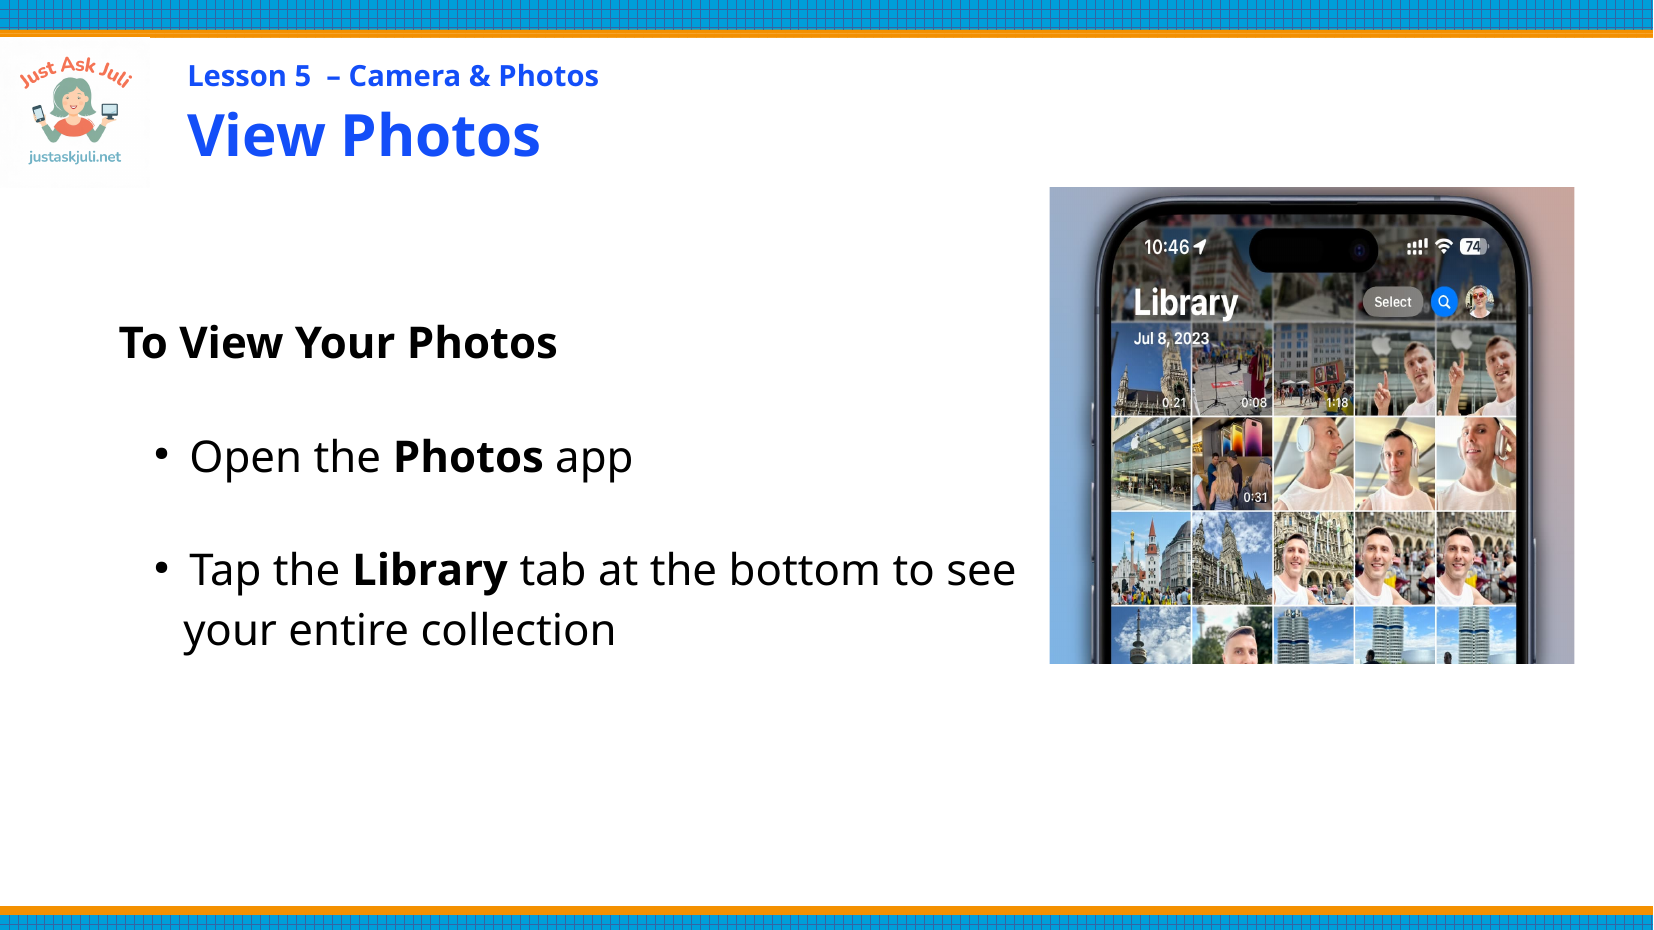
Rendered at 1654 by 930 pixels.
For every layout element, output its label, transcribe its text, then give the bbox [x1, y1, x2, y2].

text_box Lesson 5 – Camera & Photos View Photos [187, 37, 1238, 192]
picture [1049, 187, 1575, 664]
text_box To View Your Photos Open the Photos app Tap the Library tab at the bottom to see your entire collection [112, 220, 1050, 750]
picture [0, 37, 150, 188]
